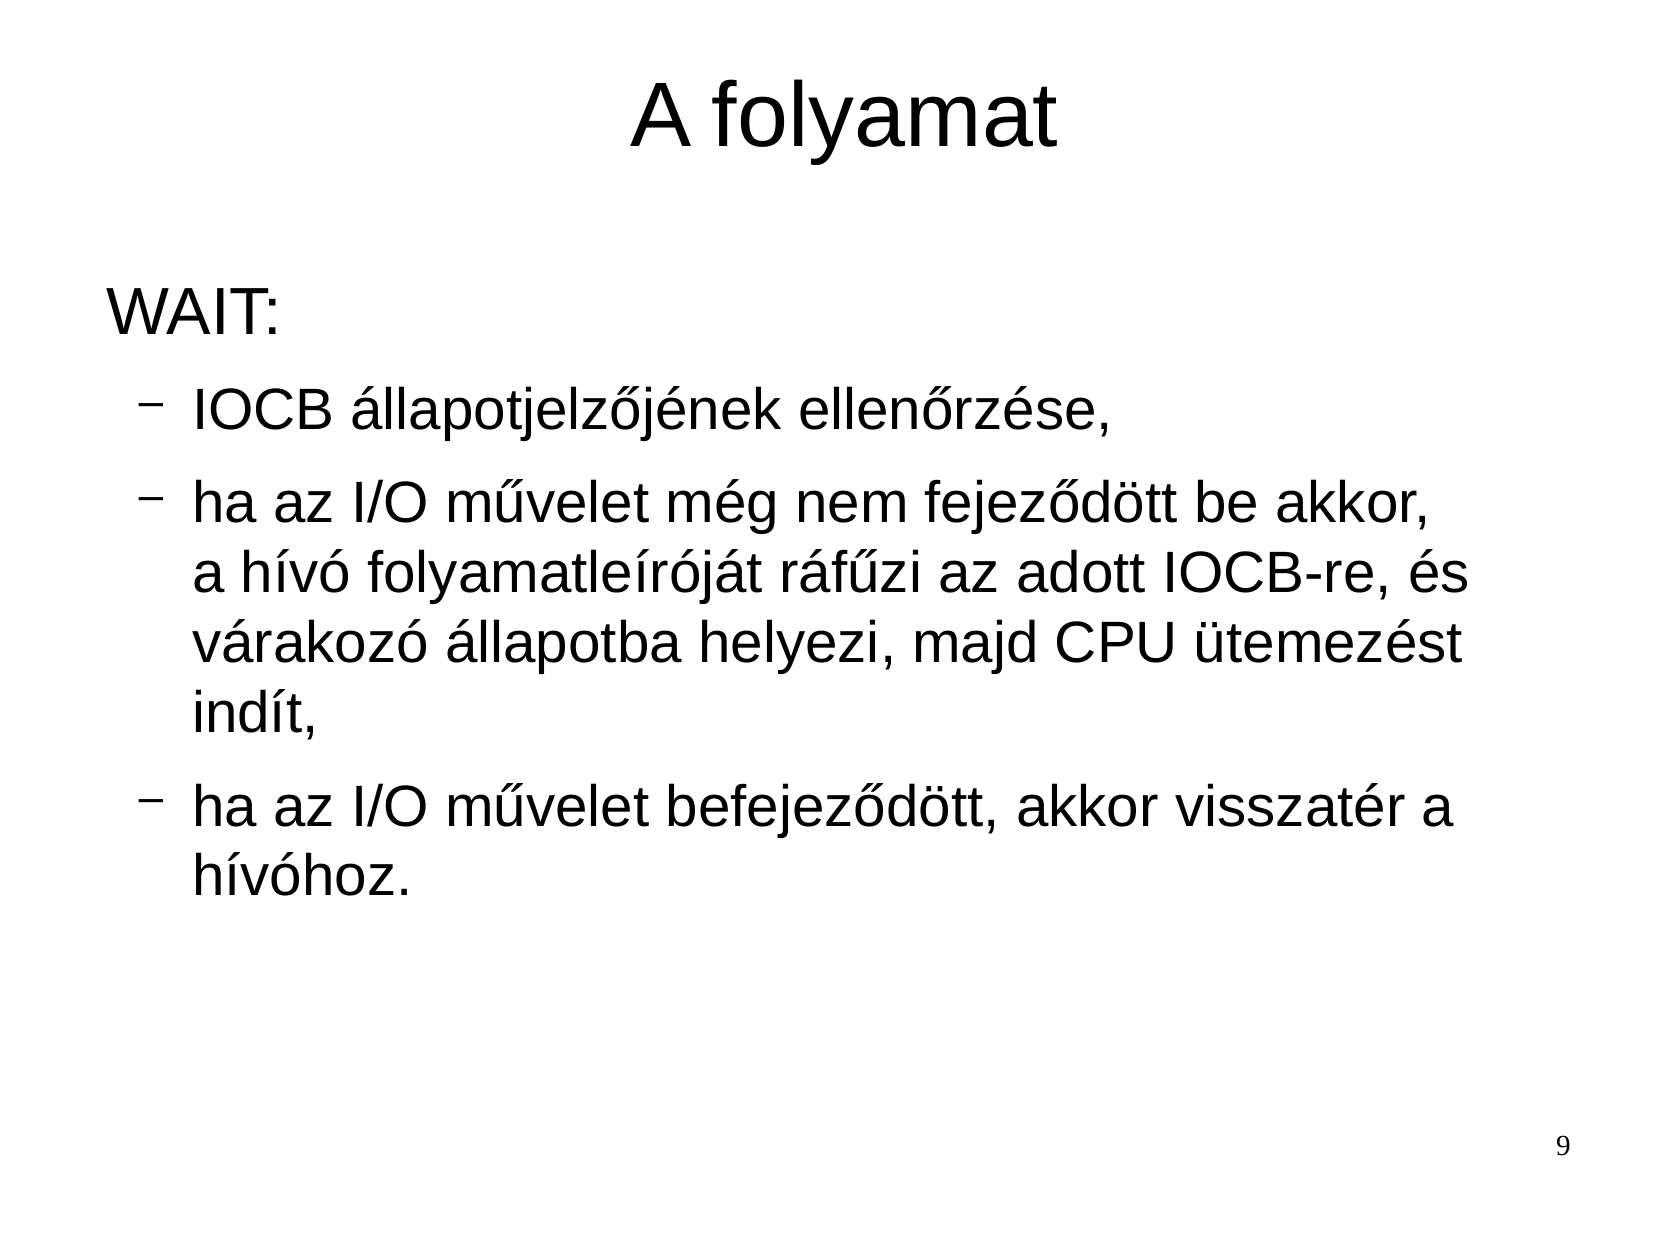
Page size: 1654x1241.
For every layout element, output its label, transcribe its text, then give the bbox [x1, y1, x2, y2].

title A folyamat [124, 6, 1530, 214]
list WAIT: IOCB állapotjelzőjének ellenőrzése, ha az I/O művelet még nem fejeződött be akkor, a hívó folyamatleíróját ráfűzi az adott IOCB-re, és várakozó állapotba helyezi, majd CPU ütemezést indít, ha az I/O művelet befejeződött, akkor visszatér a hívóhoz. [35, 259, 1586, 1149]
